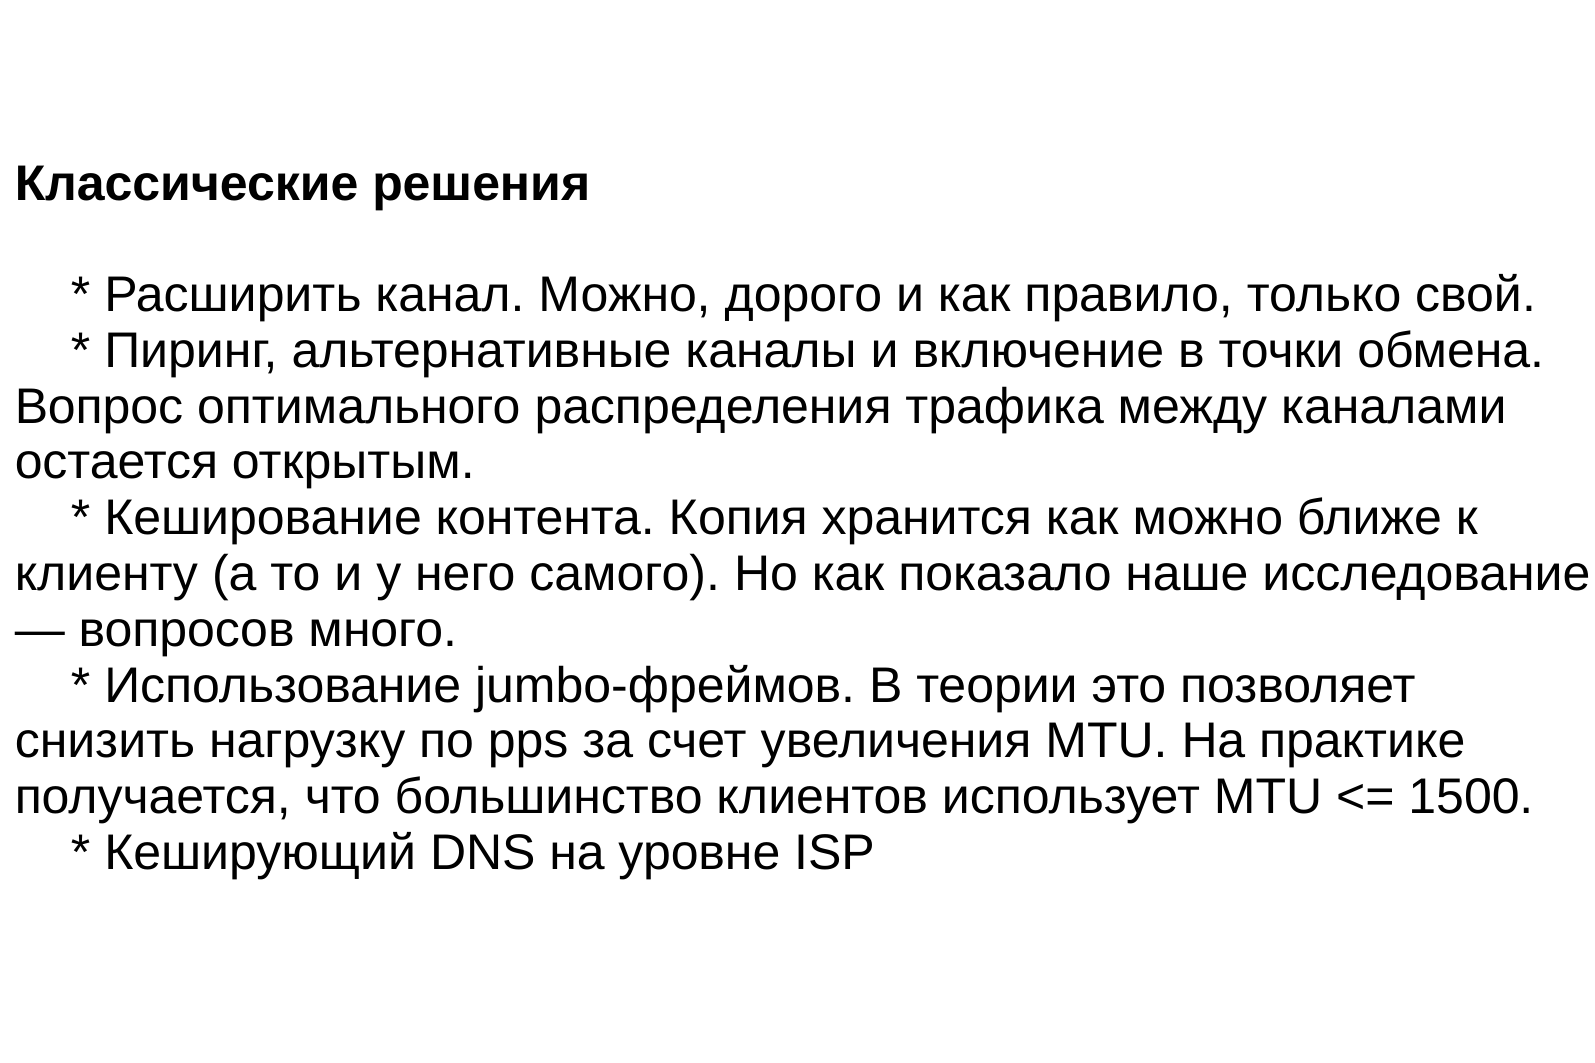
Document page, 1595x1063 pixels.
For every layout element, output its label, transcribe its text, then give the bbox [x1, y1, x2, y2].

text_box Классические решения * Расширить канал. Можно, дорого и как правило, только свой. * Пиринг, альтернативные каналы и включение в точки обмена. Вопрос оптимального распределения трафика между каналами остается открытым. * Кеширование контента. Копия хранится как можно ближе к клиенту (а то и у него самого). Но как показало наше исследование — вопросов много. * Использование jumbo-фреймов. В теории это позволяет снизить нагрузку по pps за счет увеличения MTU. На практике получается, что большинство клиентов использует MTU <= 1500. * Кеширующий DNS на уровне ISP [0, 147, 1595, 945]
